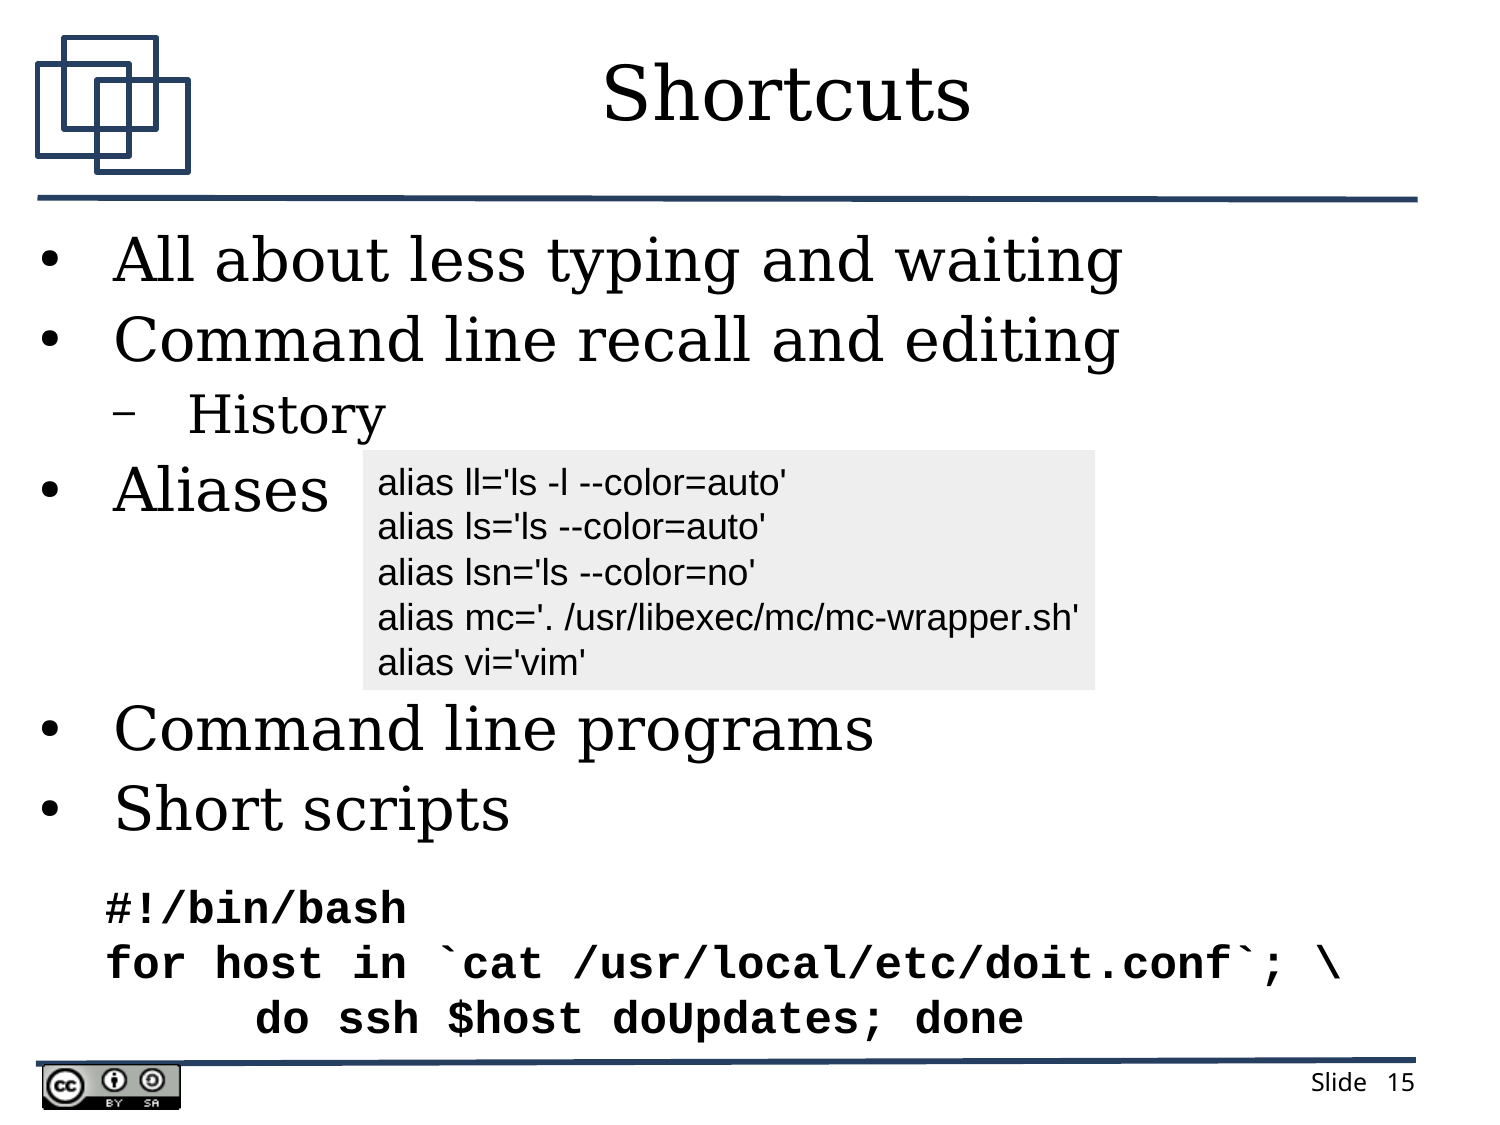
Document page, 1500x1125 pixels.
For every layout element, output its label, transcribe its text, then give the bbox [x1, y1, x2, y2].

list All about less typing and waiting Command line recall and editing History Aliases Command line programs Short scripts [37, 224, 1425, 845]
title Shortcuts [150, 0, 1425, 188]
picture [42, 1064, 181, 1110]
text_box alias ll='ls -l --color=auto' alias ls='ls --color=auto' alias lsn='ls --color=no' alias mc='. /usr/libexec/mc/mc-wrapper.sh' alias vi='vim' [362, 450, 1096, 691]
text_box #!/bin/bash for host in `cat /usr/local/etc/doit.conf`; \ do ssh $host doUpdates; done [90, 870, 1426, 1051]
